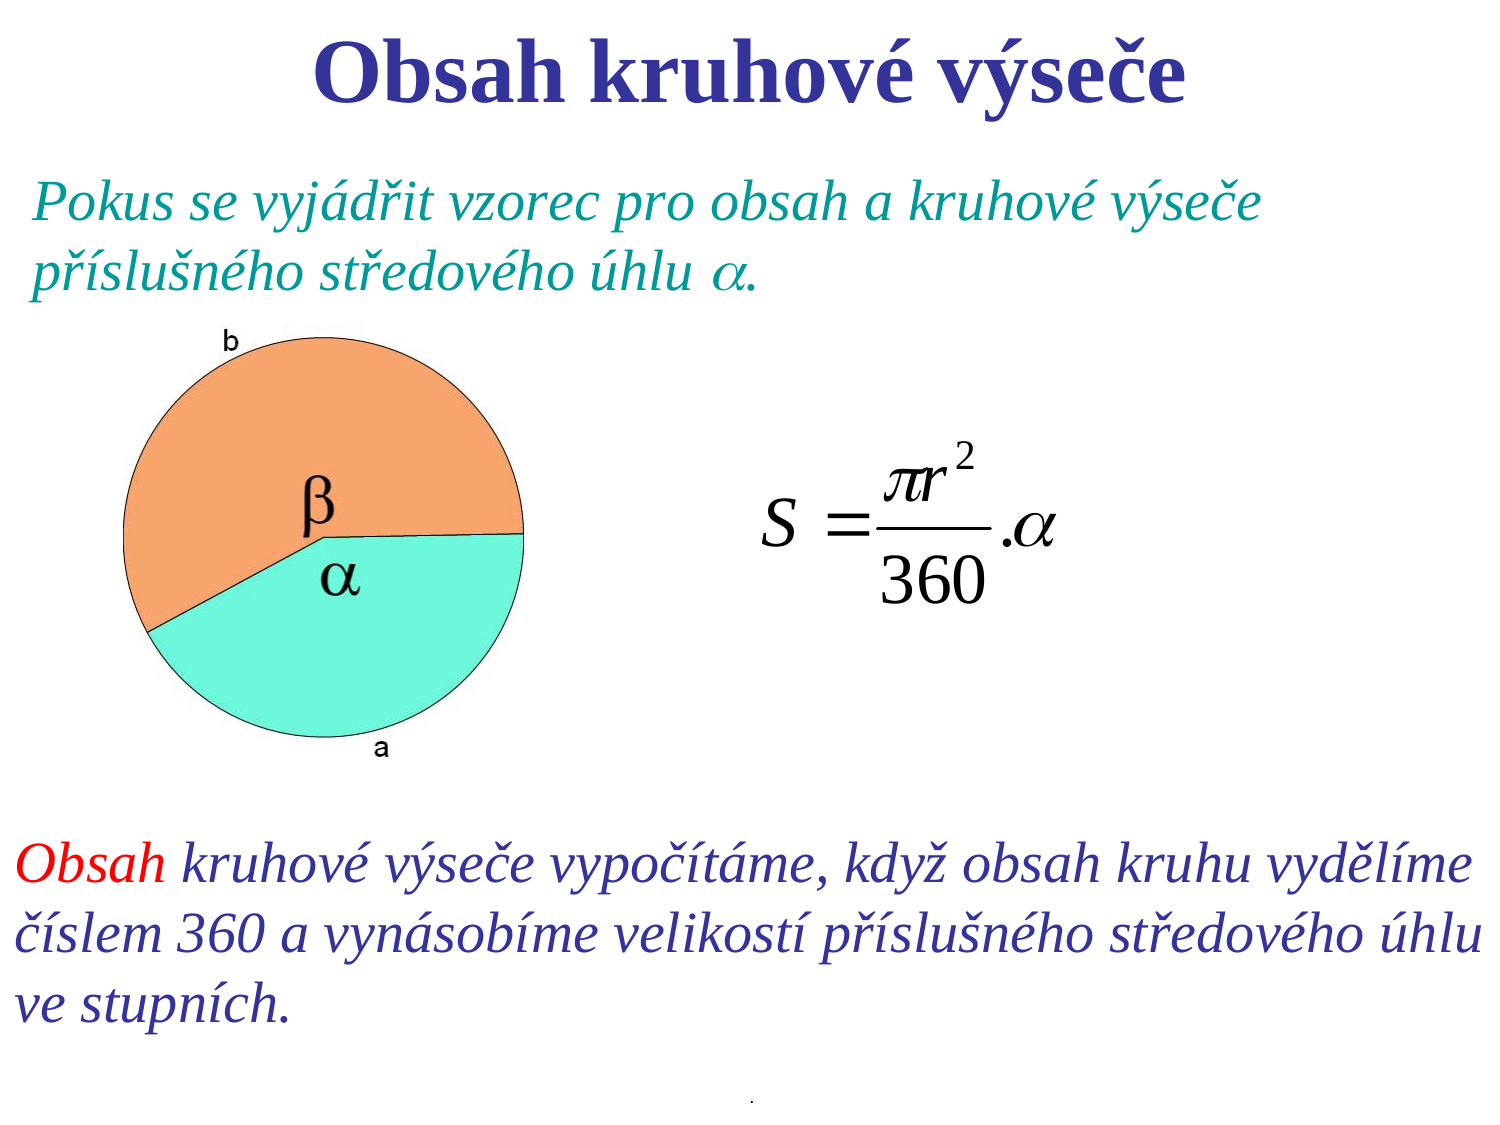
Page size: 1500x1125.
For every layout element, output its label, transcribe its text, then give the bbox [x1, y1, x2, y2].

picture [123, 326, 524, 761]
text_box Obsah kruhové výseče [0, 0, 1500, 160]
text_box Pokus se vyjádřit vzorec pro obsah a kruhové výseče příslušného středového úhlu . [17, 172, 1500, 291]
text_box . [735, 1077, 771, 1116]
chart [750, 420, 1073, 620]
text_box Obsah kruhové výseče vypočítáme, když obsah kruhu vydělíme číslem 360 a vynásobíme velikostí příslušného středového úhlu ve stupních. [0, 869, 1500, 988]
